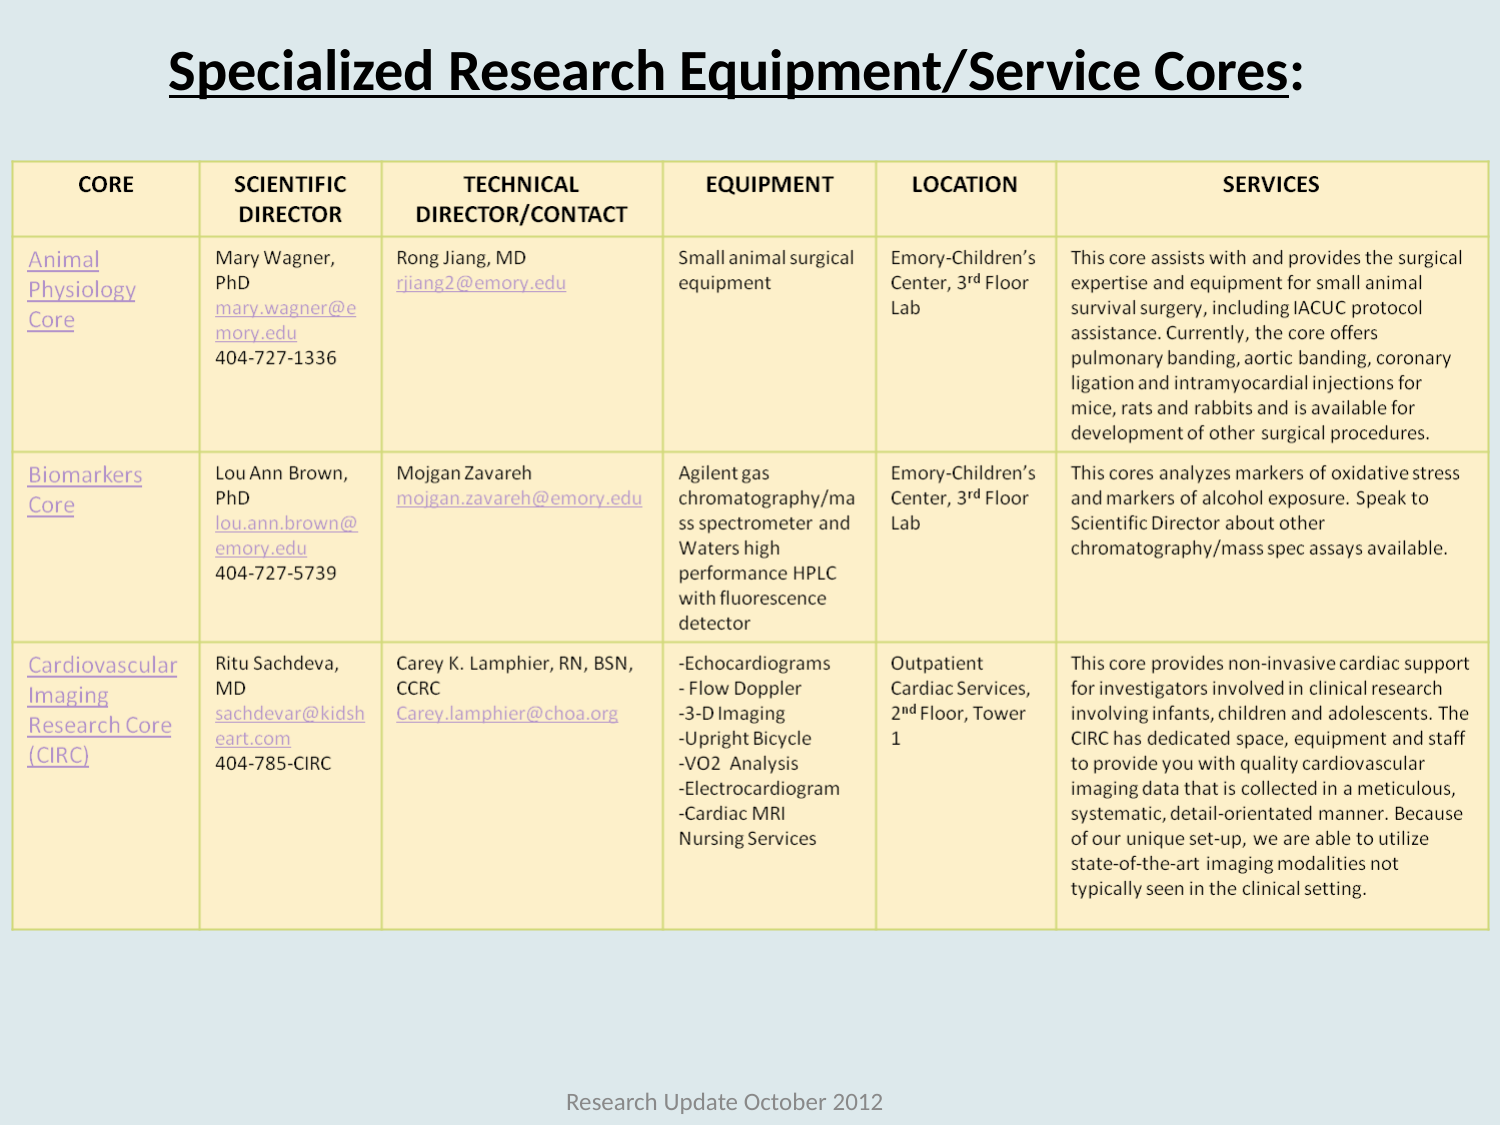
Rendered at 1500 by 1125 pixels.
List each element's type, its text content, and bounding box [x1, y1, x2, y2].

picture [1, 151, 1500, 942]
text_box Specialized Research Equipment/Service Cores: [37, 24, 1450, 138]
text_box Research Update October 2012 [487, 1074, 963, 1125]
